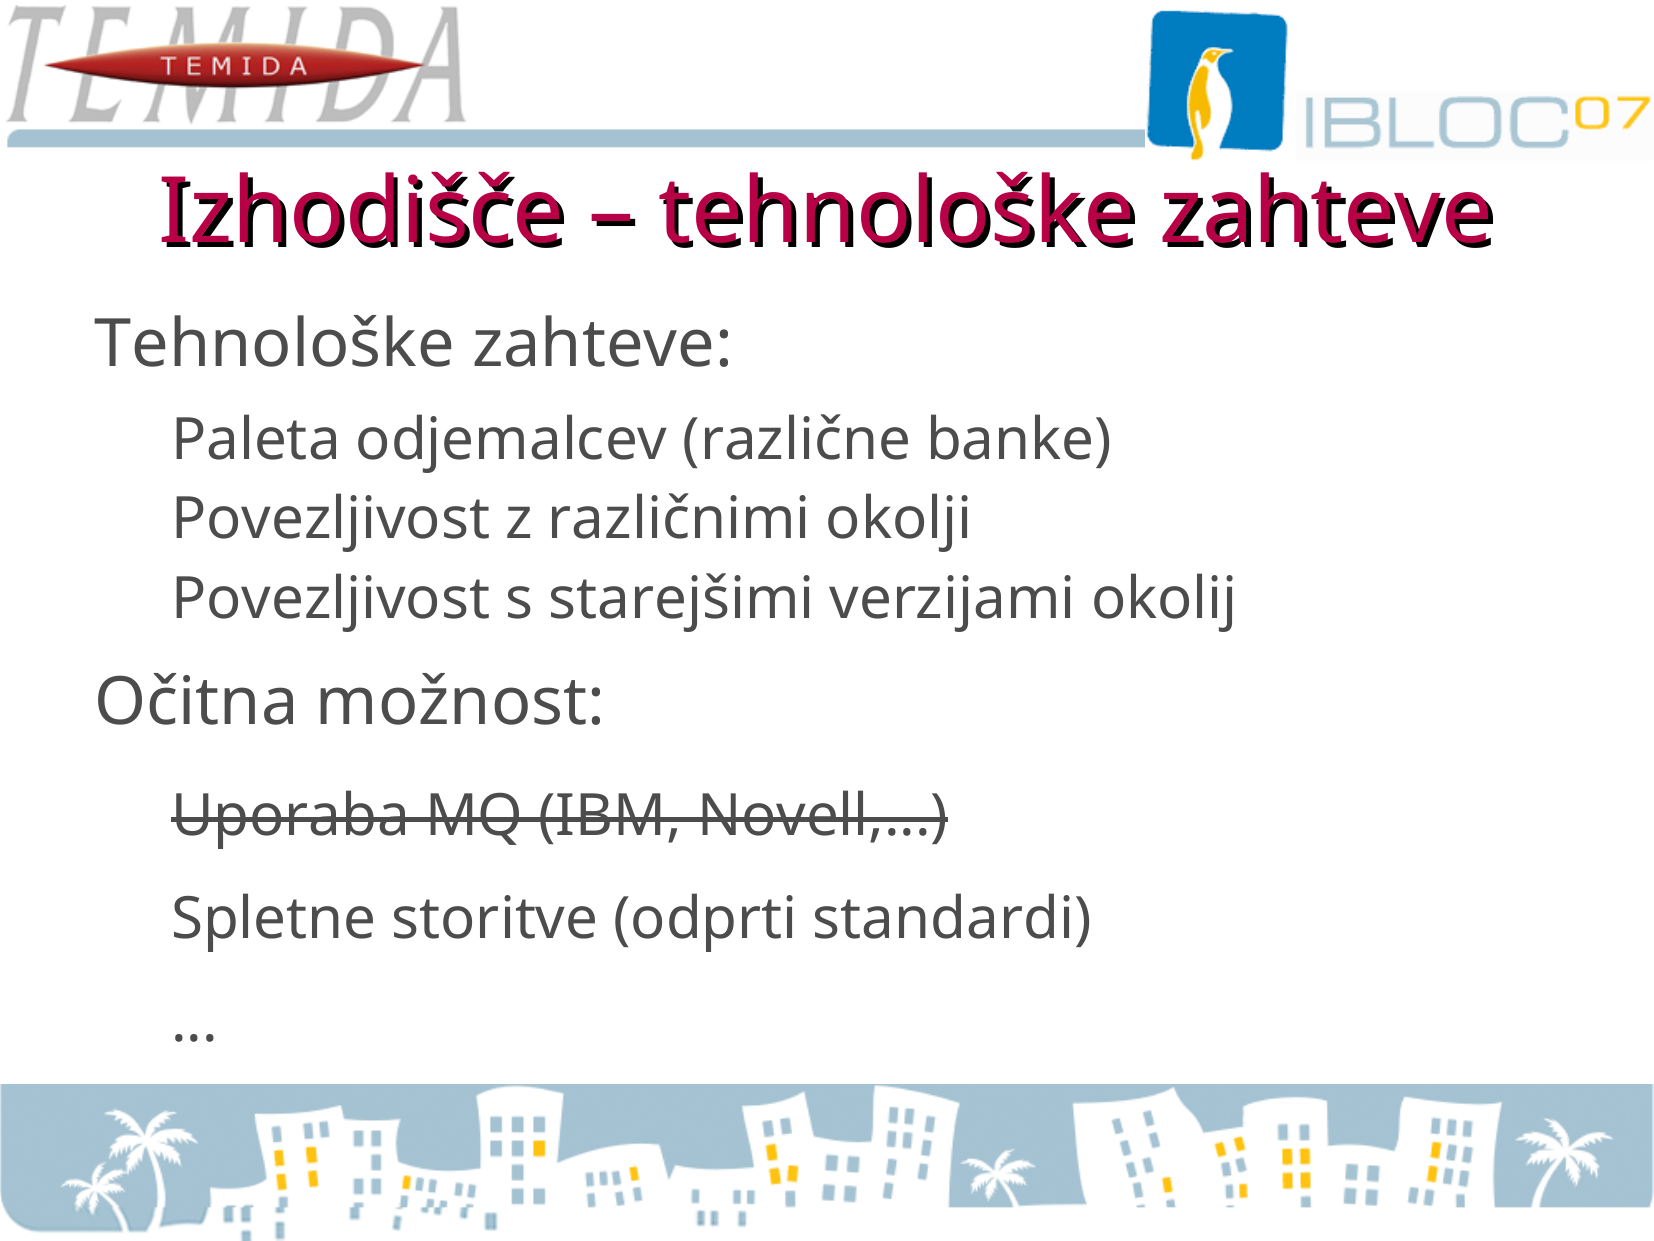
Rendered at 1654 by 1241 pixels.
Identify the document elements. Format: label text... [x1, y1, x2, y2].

list Tehnološke zahteve: Paleta odjemalcev (različne banke) Povezljivost z različnimi okolji Povezljivost s starejšimi verzijami okolij Očitna možnost: Uporaba MQ (IBM, Novell,...) Spletne storitve (odprti standardi) ... [76, 295, 1565, 1078]
picture [0, 1084, 1654, 1241]
picture [6, 5, 1654, 125]
title Izhodišče – tehnološke zahteve [0, 125, 1654, 289]
